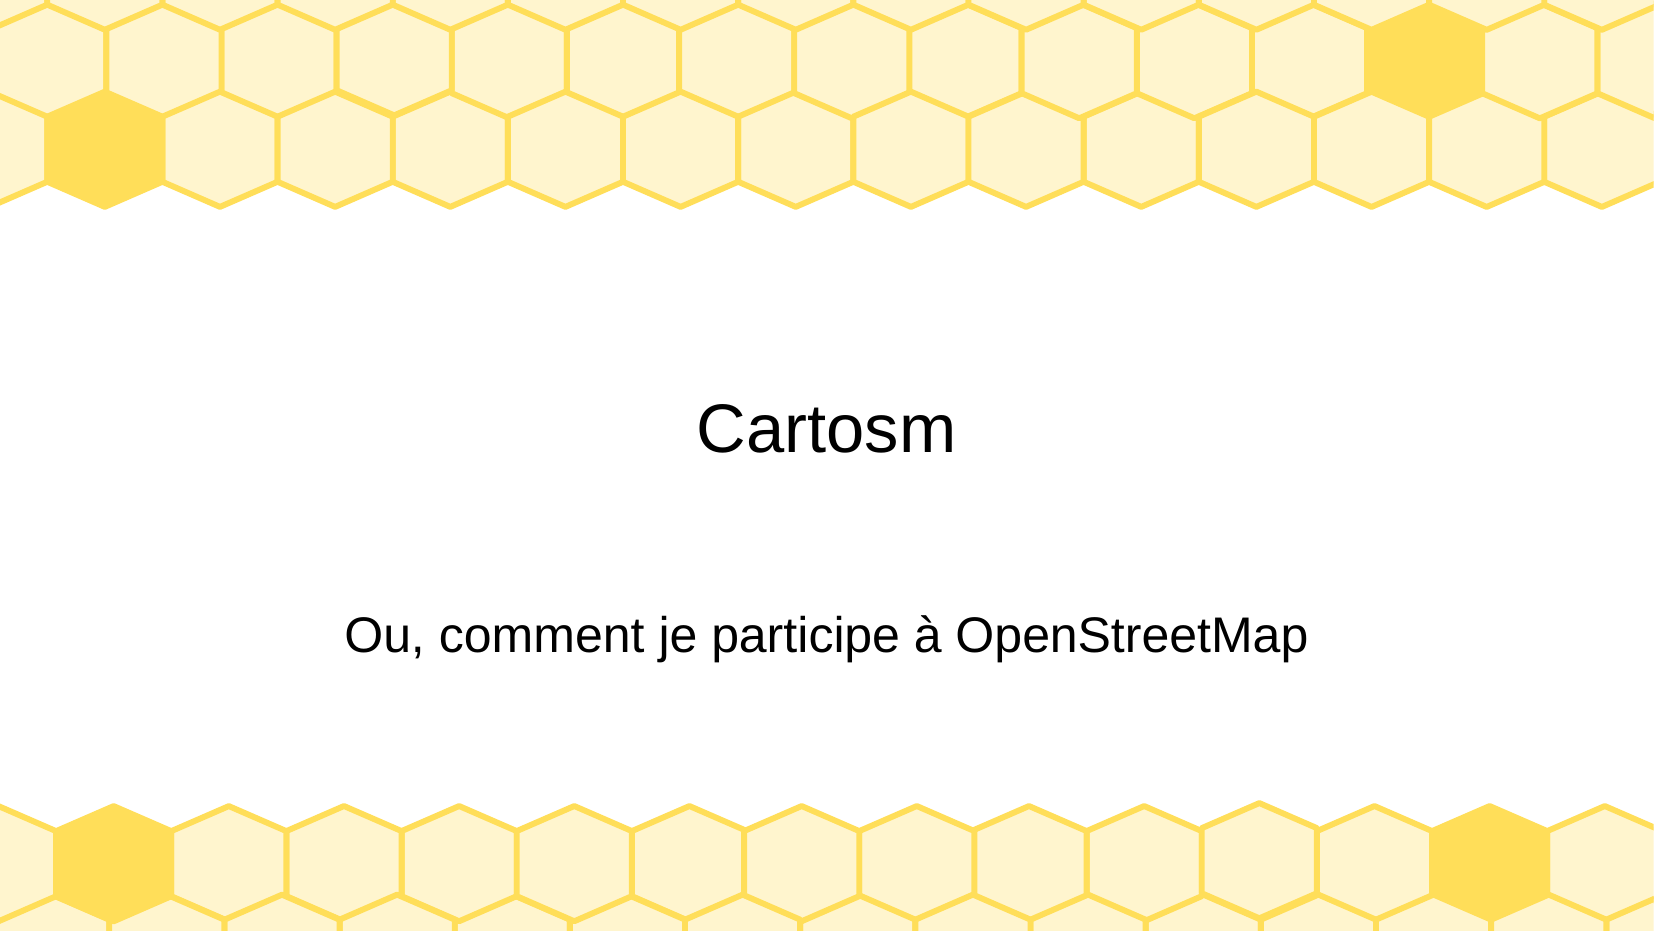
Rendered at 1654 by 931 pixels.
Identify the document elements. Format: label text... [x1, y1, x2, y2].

subtitle Ou, comment je participe à OpenStreetMap [88, 561, 1565, 709]
title Cartosm [88, 324, 1565, 532]
